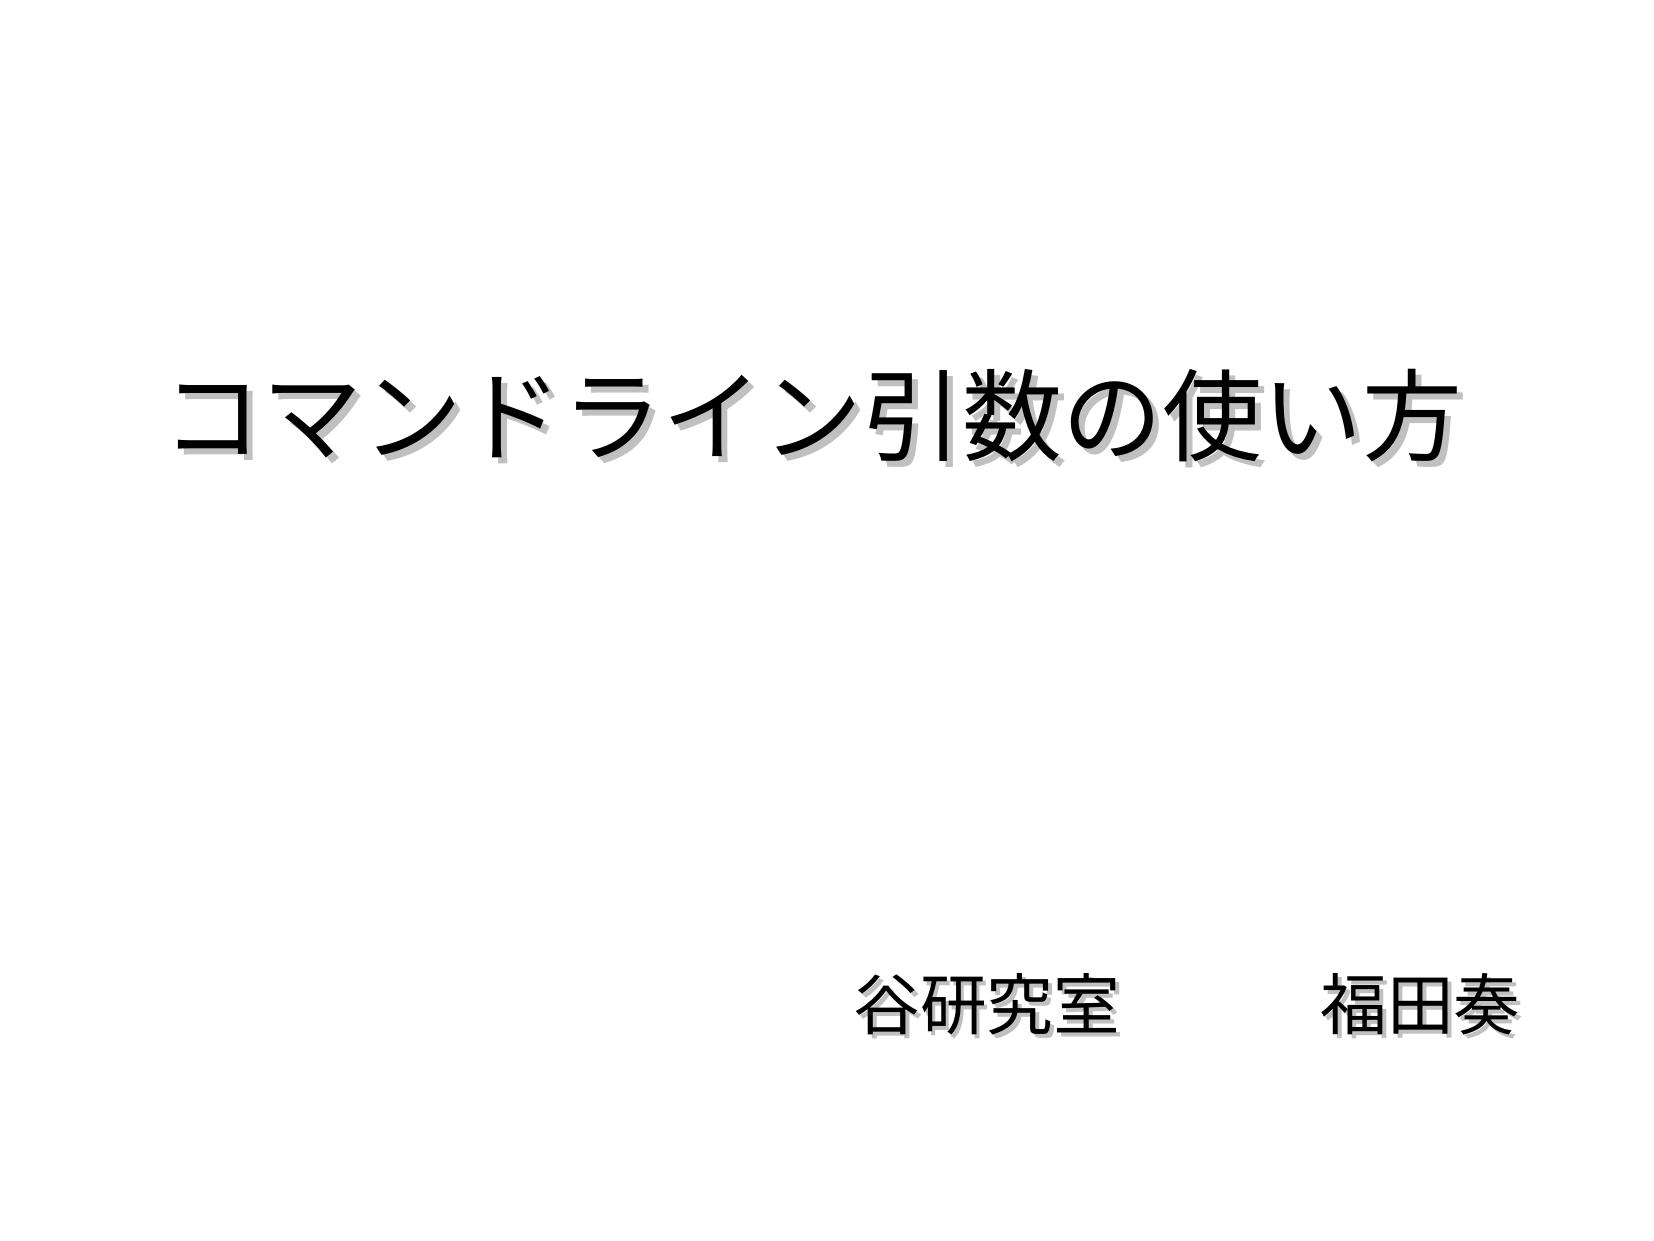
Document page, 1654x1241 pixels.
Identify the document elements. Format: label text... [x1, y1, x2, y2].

text_box 谷研究室 福田奏 [838, 944, 1577, 1040]
text_box コマンドライン引数の使い方 [147, 330, 1565, 591]
